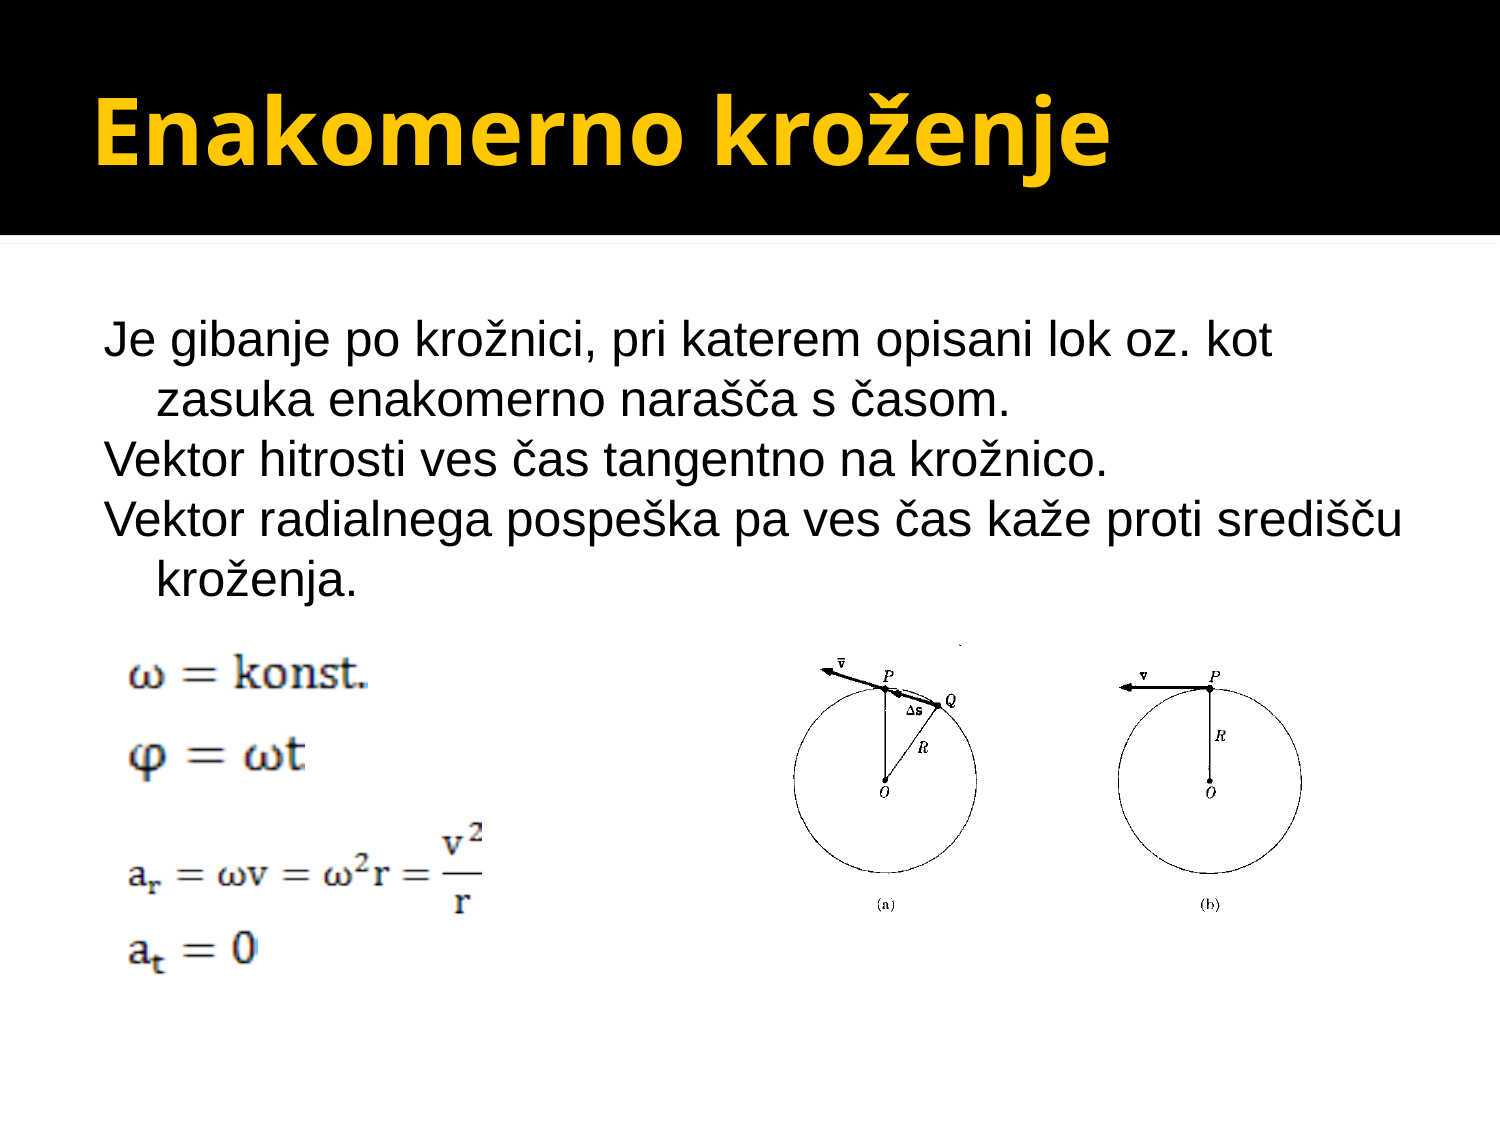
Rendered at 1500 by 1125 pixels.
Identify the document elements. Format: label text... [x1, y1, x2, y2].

picture [128, 726, 305, 803]
picture [128, 644, 368, 715]
picture [128, 820, 482, 992]
picture [773, 644, 1333, 926]
list Je gibanje po krožnici, pri katerem opisani lok oz. kot zasuka enakomerno narašča s časom. Vektor hitrosti ves čas tangentno na krožnico. Vektor radialnega pospeška pa ves čas kaže proti središču kroženja. [75, 291, 1425, 1050]
title Enakomerno kroženje [75, 25, 1425, 231]
